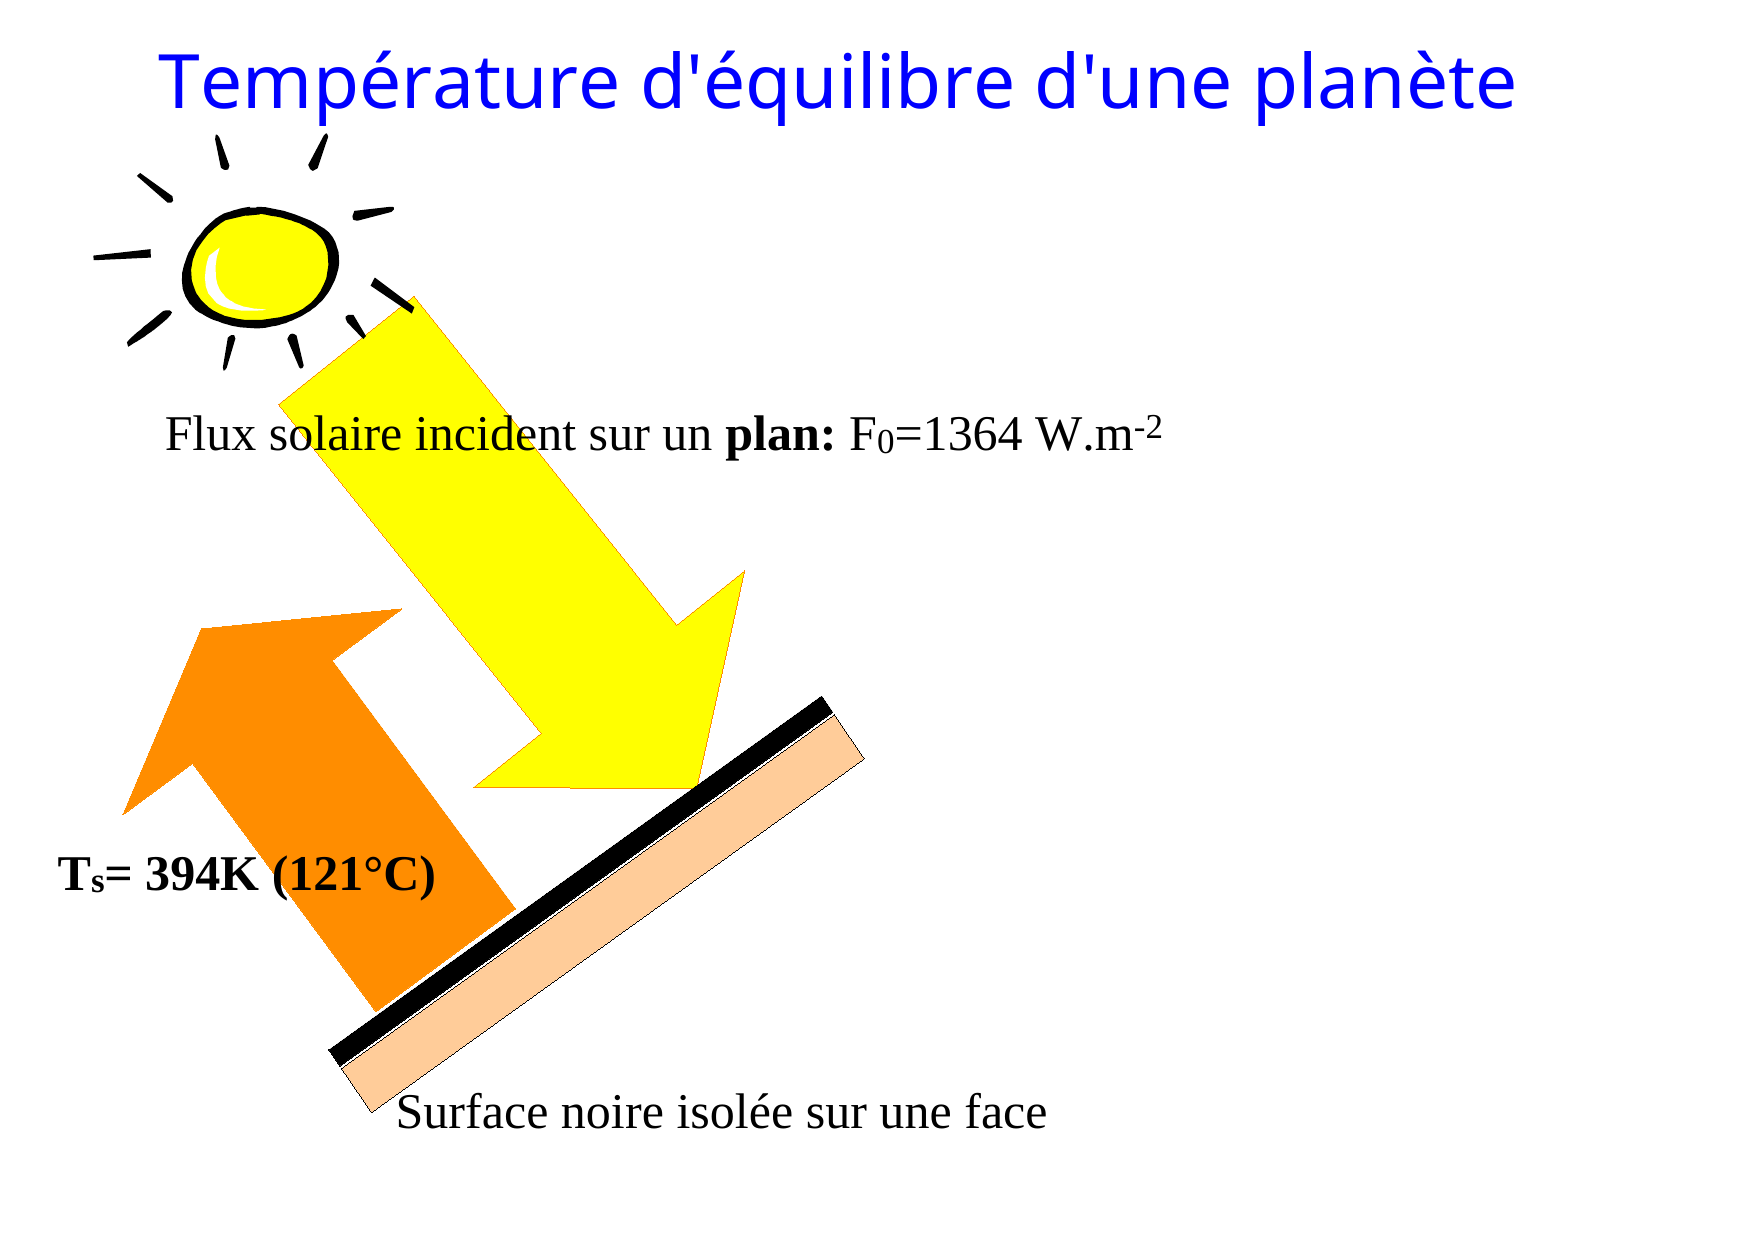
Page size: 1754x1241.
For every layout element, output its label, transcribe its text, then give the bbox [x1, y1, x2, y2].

text_box [341, 714, 865, 1113]
text_box [215, 134, 230, 170]
text_box [352, 206, 394, 221]
text_box [309, 884, 516, 1012]
text_box Température d'équilibre d'une planète [71, 27, 1606, 131]
text_box [181, 206, 340, 329]
text_box Surface noire isolée sur une face [380, 1076, 1522, 1147]
text_box [93, 249, 151, 261]
text_box Flux solaire incident sur un plan: F0=1364 W.m-2 [150, 398, 1291, 483]
text_box [126, 310, 173, 347]
text_box [222, 335, 236, 371]
text_box [308, 133, 329, 171]
text_box [136, 172, 174, 203]
text_box Ts= 394K (121°C) [42, 838, 498, 921]
text_box [286, 277, 496, 398]
text_box [328, 483, 833, 1067]
text_box [287, 333, 304, 369]
text_box [122, 608, 464, 838]
